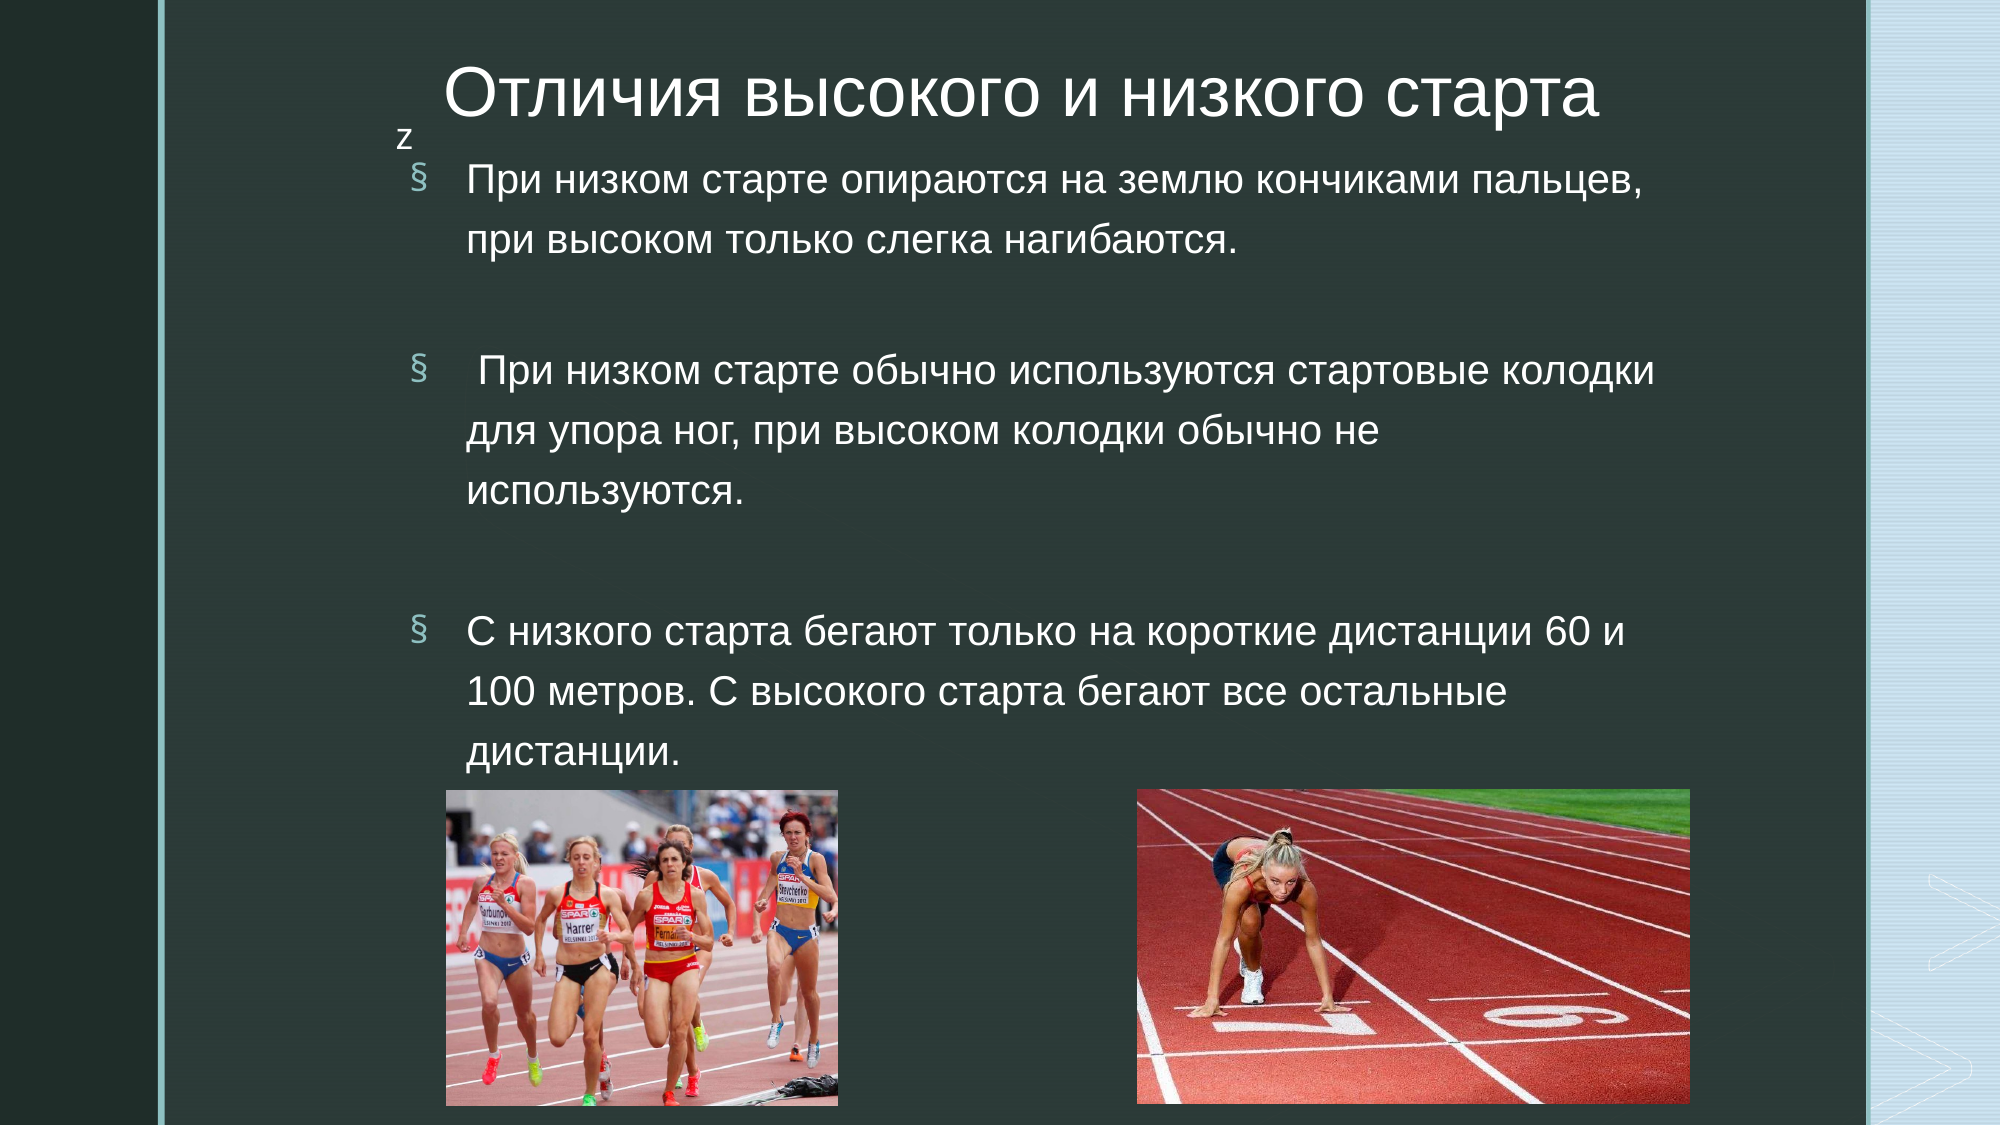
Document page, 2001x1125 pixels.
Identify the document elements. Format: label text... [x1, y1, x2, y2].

picture [1871, 0, 2000, 1125]
picture [1137, 789, 1690, 1104]
picture [446, 790, 838, 1106]
title Отличия высокого и низкого старта [428, 48, 1734, 225]
list При низком старте опираются на землю кончиками пальцев, при высоком только слегка нагибаются. При низком старте обычно используются стартовые колодки для упора ног, при высоком колодки обычно не используются. С низкого старта бегают только на короткие дистанции 60 и 100 метров. С высокого старта бегают все остальные дистанции. [394, 134, 1674, 791]
